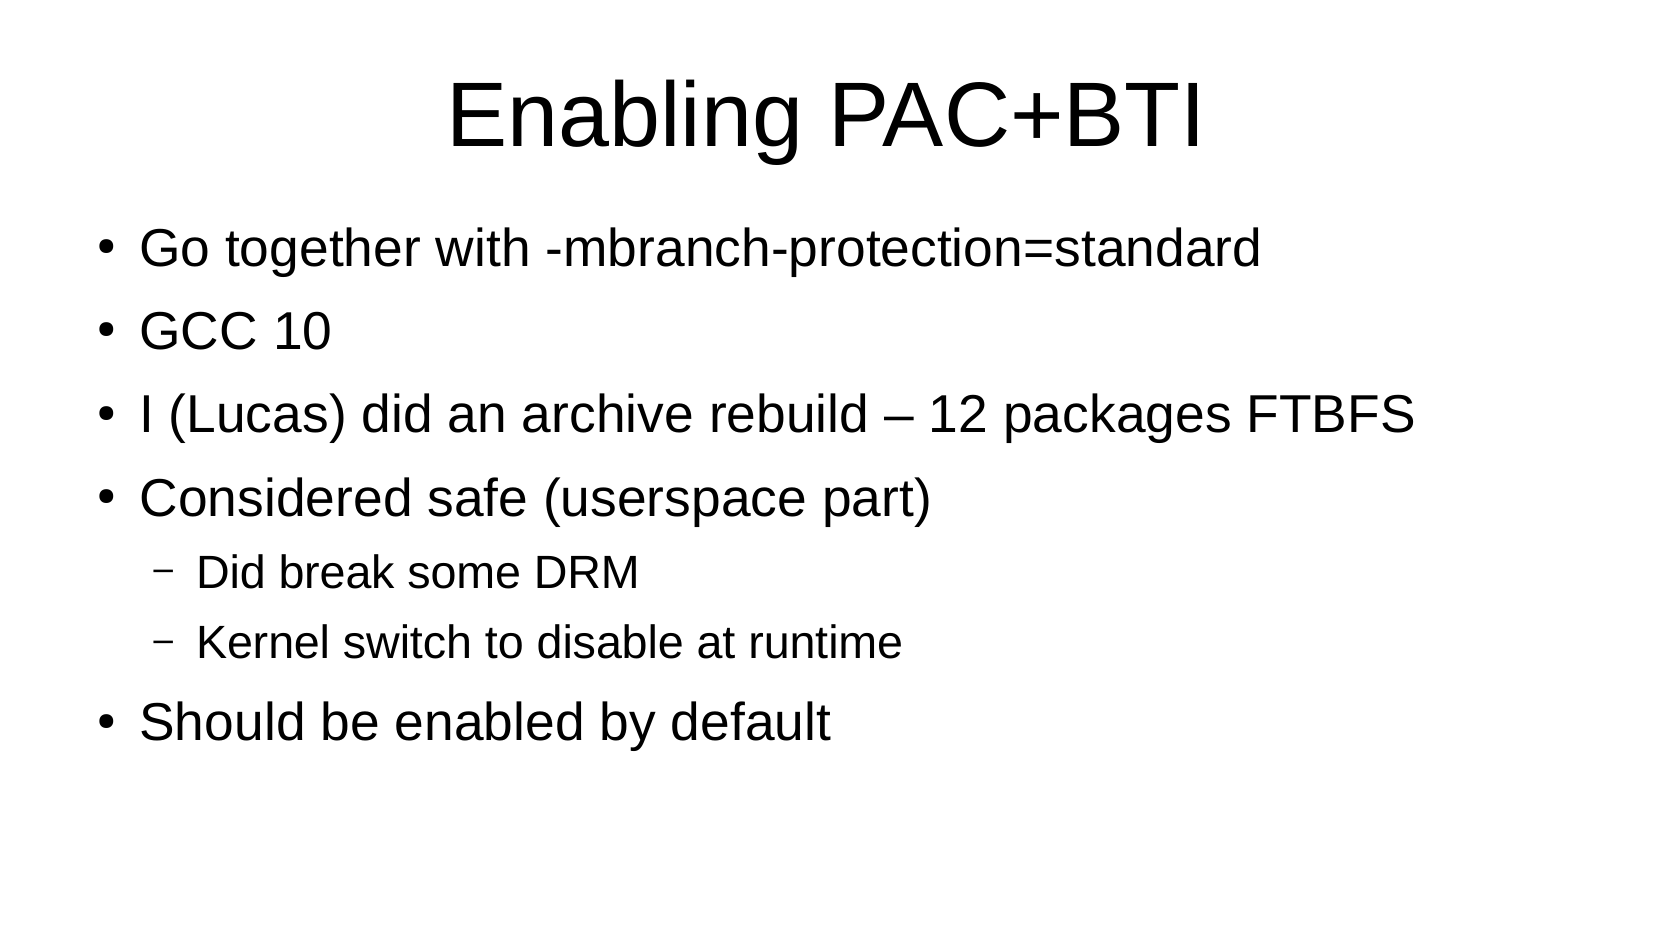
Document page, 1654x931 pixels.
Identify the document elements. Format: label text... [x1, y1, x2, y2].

list Go together with -mbranch-protection=standard GCC 10 I (Lucas) did an archive rebuild – 12 packages FTBFS Considered safe (userspace part) Did break some DRM Kernel switch to disable at runtime Should be enabled by default [82, 217, 1571, 758]
title Enabling PAC+BTI [82, 37, 1571, 193]
